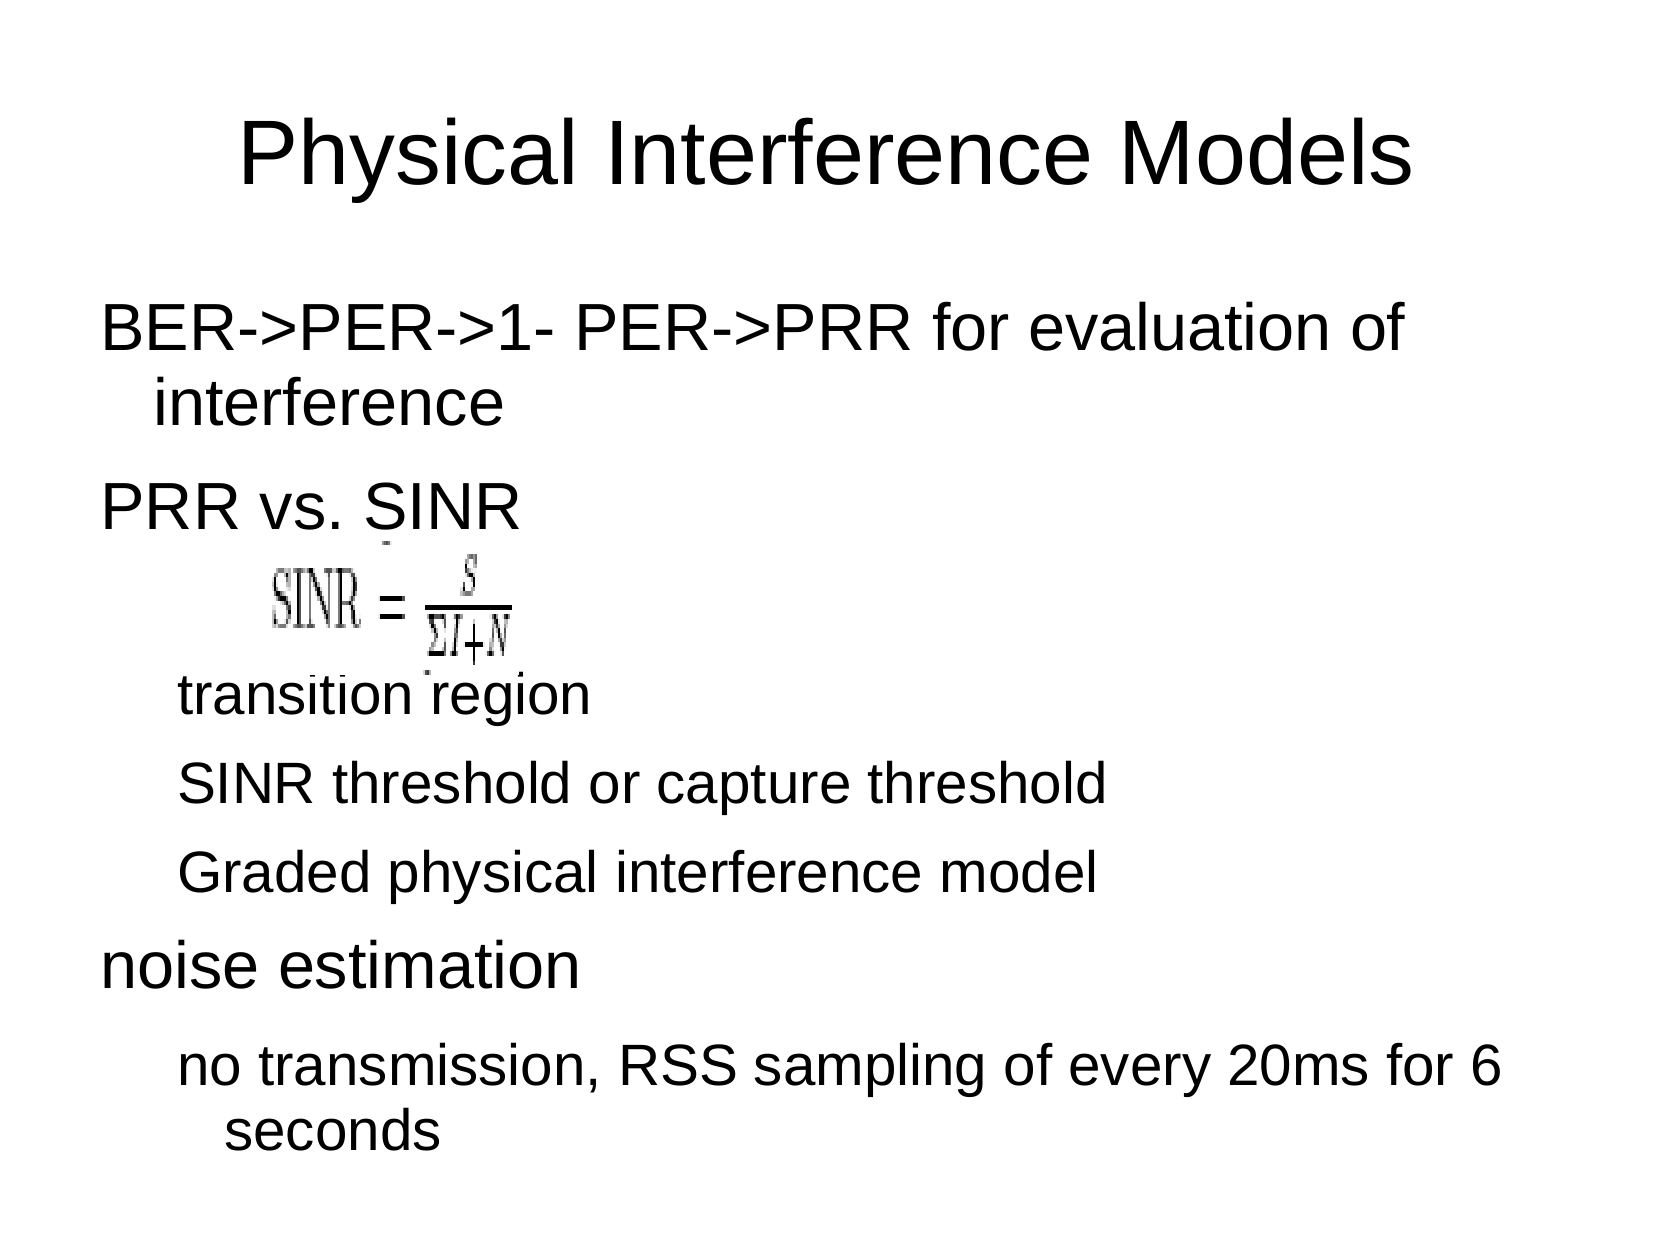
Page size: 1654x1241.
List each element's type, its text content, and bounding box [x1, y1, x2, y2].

title Physical Interference Models [82, 49, 1571, 257]
picture [262, 541, 519, 676]
list BER->PER->1- PER->PRR for evaluation of interference PRR vs. SINR transition region SINR threshold or capture threshold Graded physical interference model noise estimation no transmission, RSS sampling of every 20ms for 6 seconds [82, 290, 1571, 1162]
